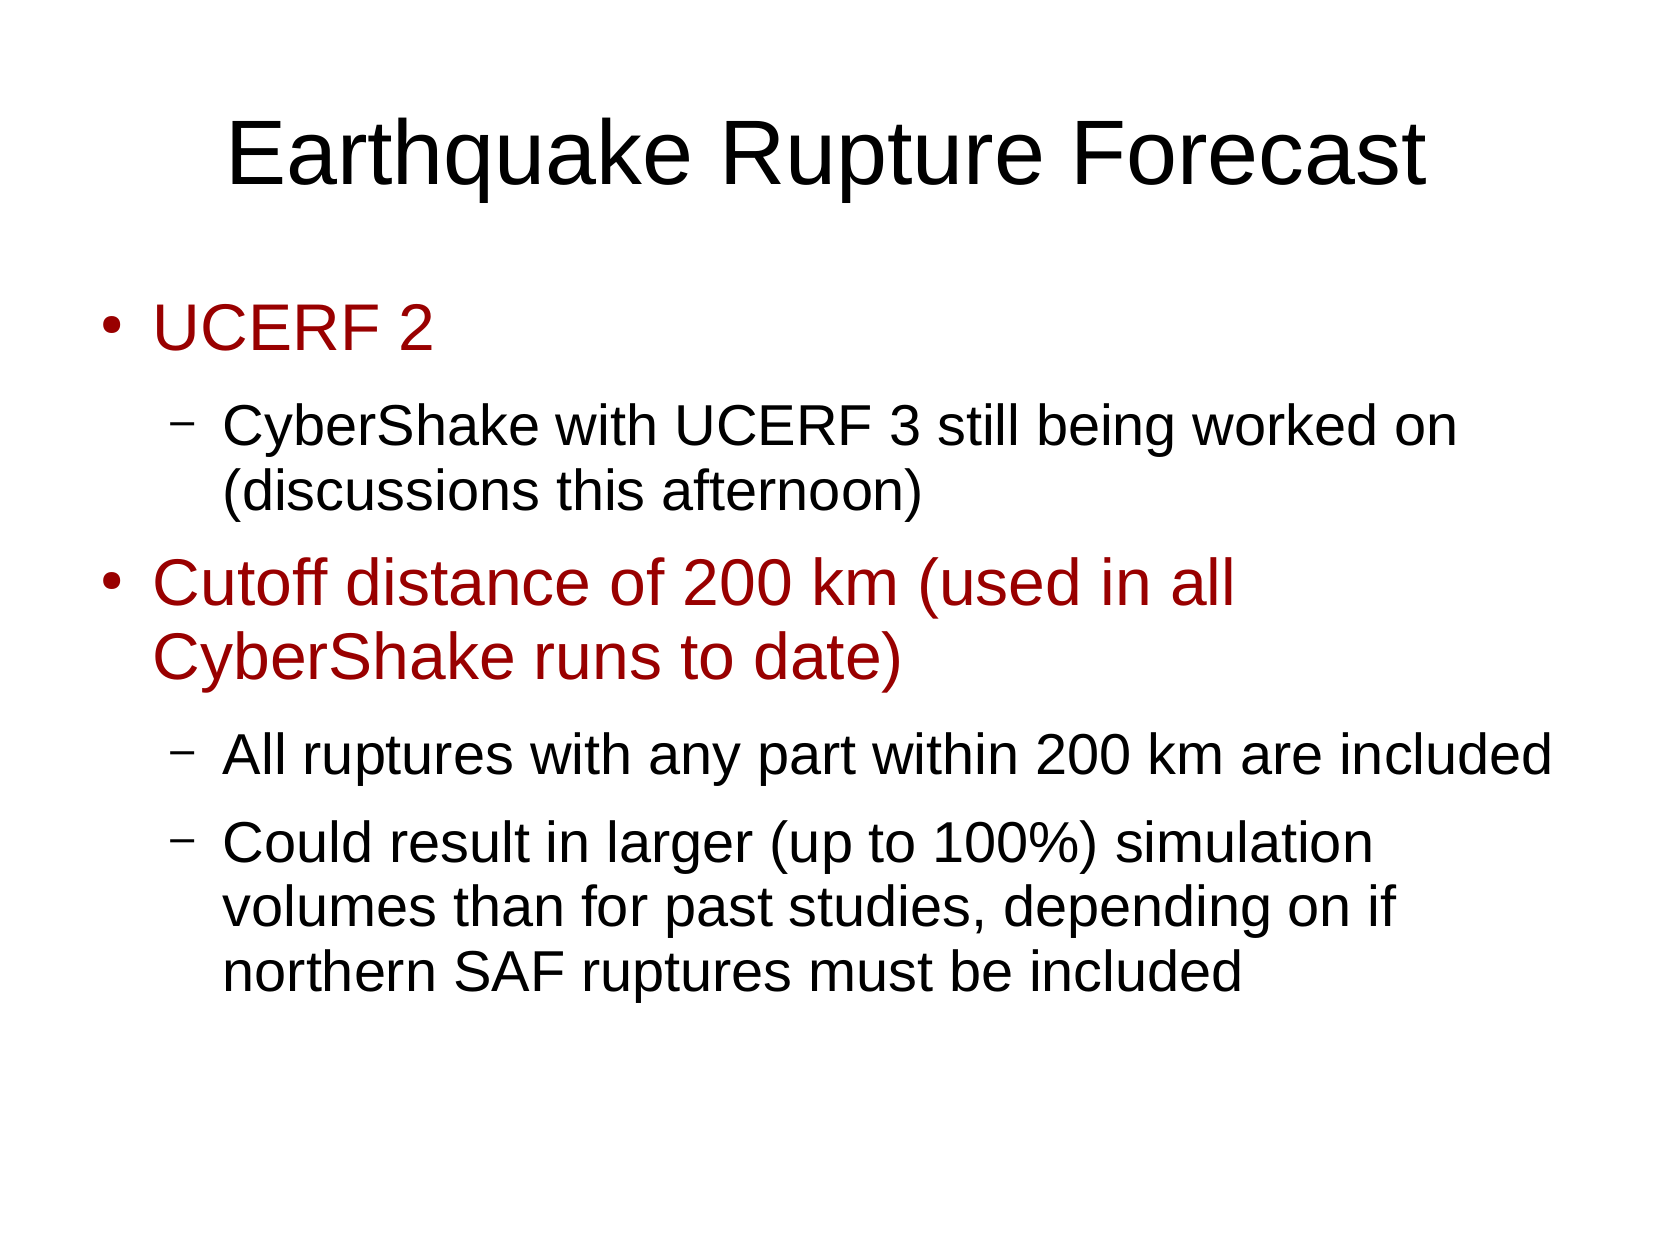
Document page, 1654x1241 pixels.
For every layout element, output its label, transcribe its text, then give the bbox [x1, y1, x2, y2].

list UCERF 2 CyberShake with UCERF 3 still being worked on (discussions this afternoon) Cutoff distance of 200 km (used in all CyberShake runs to date) All ruptures with any part within 200 km are included Could result in larger (up to 100%) simulation volumes than for past studies, depending on if northern SAF ruptures must be included [82, 290, 1571, 1010]
title Earthquake Rupture Forecast [82, 49, 1571, 257]
